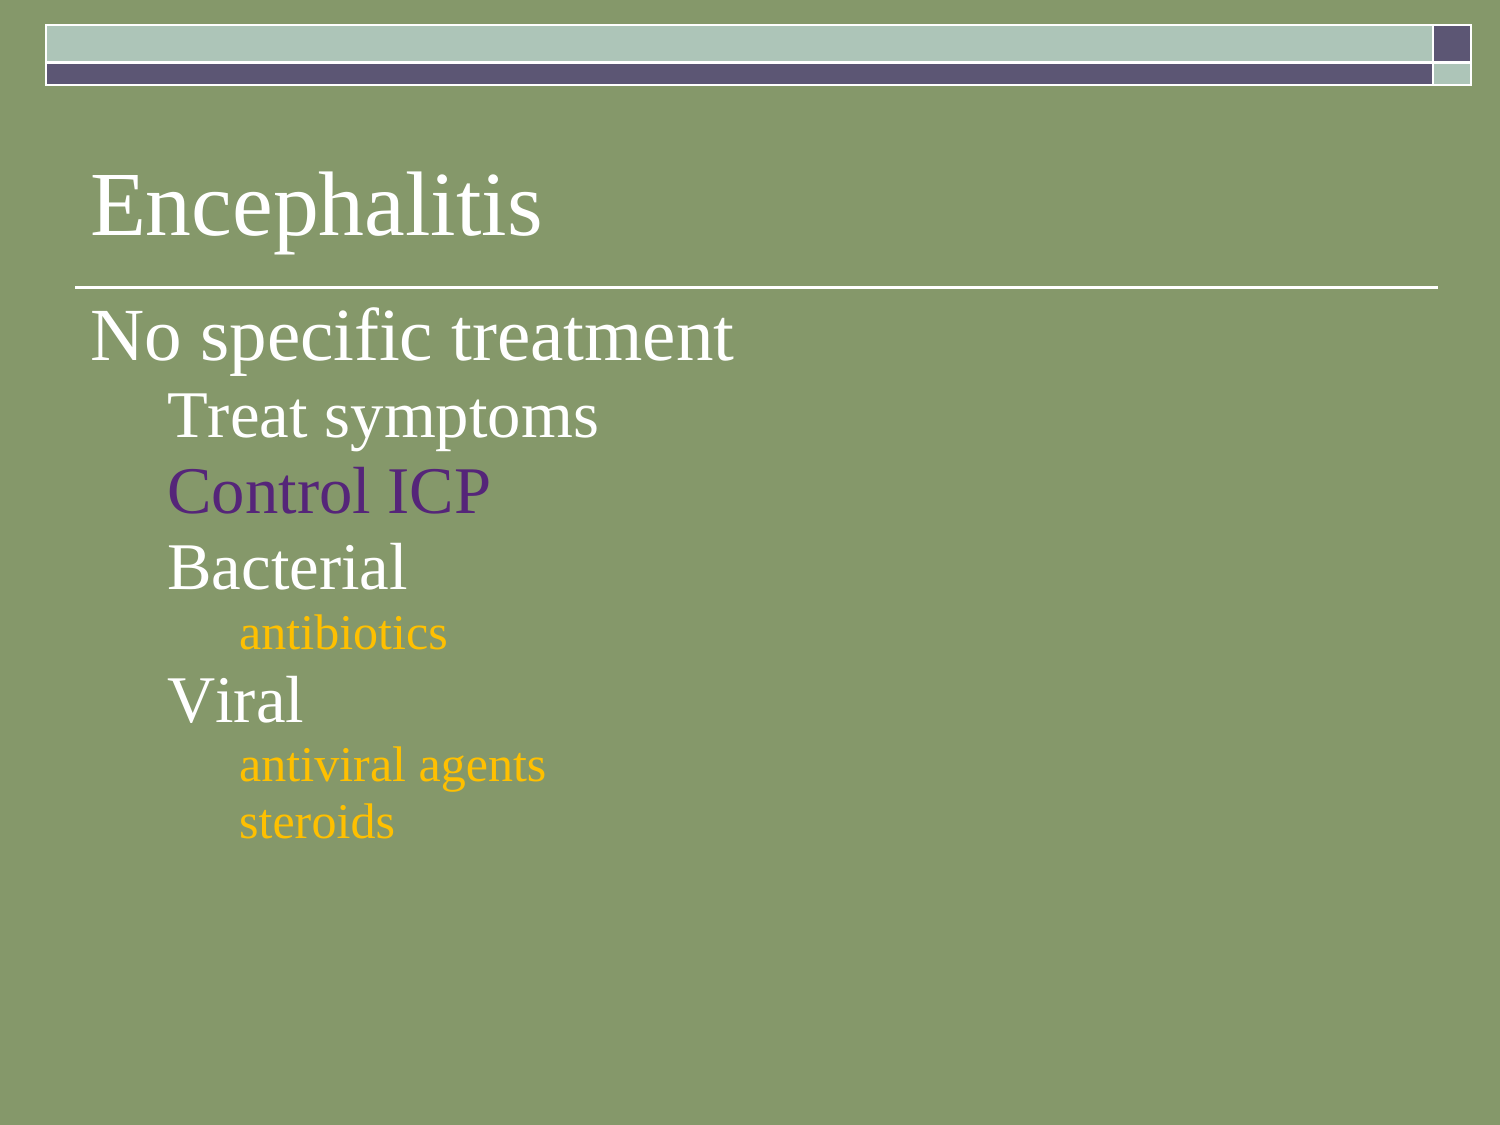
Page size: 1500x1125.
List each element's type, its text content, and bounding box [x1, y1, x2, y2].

title Encephalitis [75, 74, 1426, 263]
list No specific treatment Treat symptoms Control ICP Bacterial antibiotics Viral antiviral agents steroids [75, 299, 1426, 1006]
